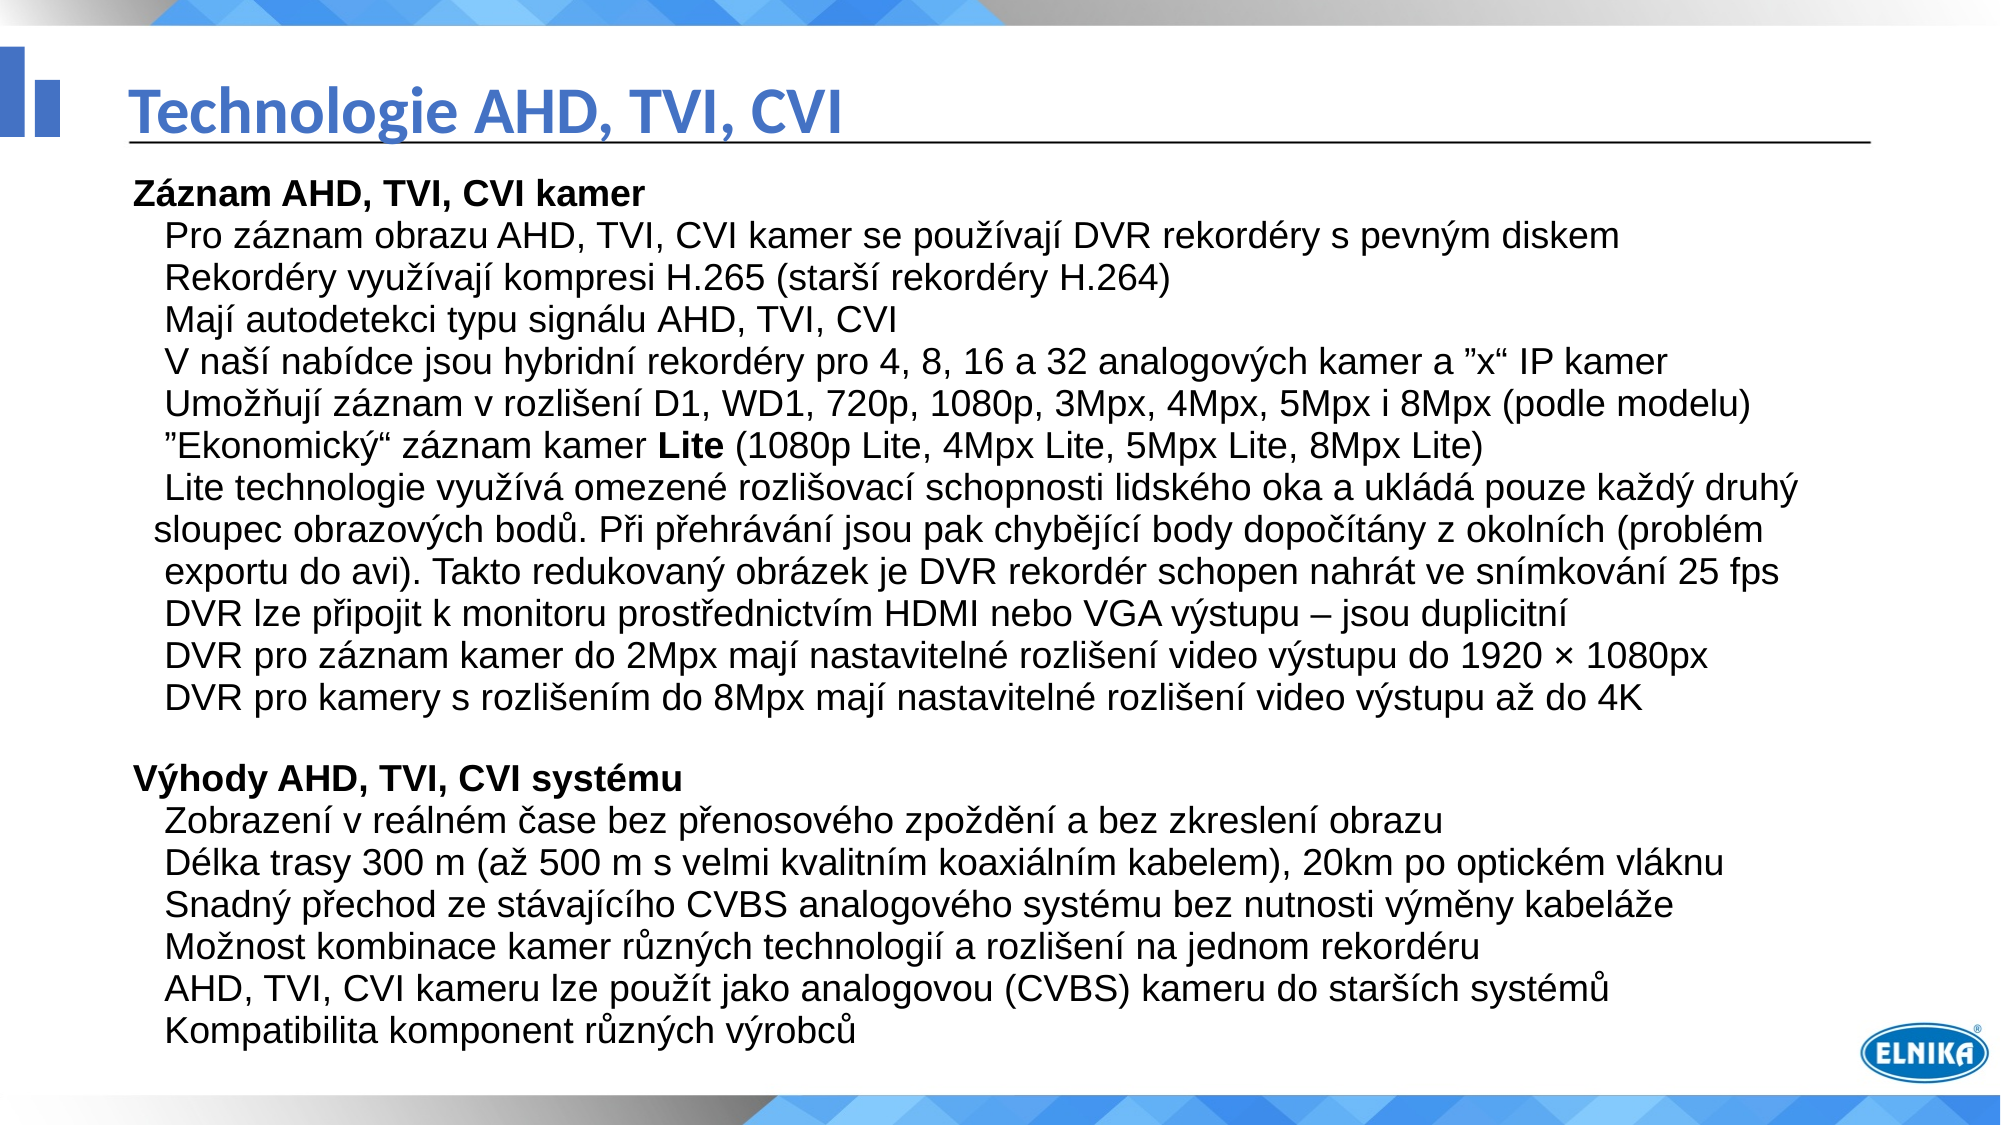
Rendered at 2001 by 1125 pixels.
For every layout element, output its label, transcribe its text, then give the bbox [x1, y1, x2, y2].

text_box Výhody AHD, TVI, CVI systému Zobrazení v reálném čase bez přenosového zpoždění a bez zkreslení obrazu Délka trasy 300 m (až 500 m s velmi kvalitním koaxiálním kabelem), 20km po optickém vláknu Snadný přechod ze stávajícího CVBS analogového systému bez nutnosti výměny kabeláže Možnost kombinace kamer různých technologií a rozlišení na jednom rekordéru AHD, TVI, CVI kameru lze použít jako analogovou (CVBS) kameru do starších systémů Kompatibilita komponent různých výrobců [118, 750, 1861, 1101]
text_box Záznam AHD, TVI, CVI kamer Pro záznam obrazu AHD, TVI, CVI kamer se používají DVR rekordéry s pevným diskem Rekordéry využívají kompresi H.265 (starší rekordéry H.264) Mají autodetekci typu signálu AHD, TVI, CVI V naší nabídce jsou hybridní rekordéry pro 4, 8, 16 a 32 analogových kamer a ”x“ IP kamer Umožňují záznam v rozlišení D1, WD1, 720p, 1080p, 3Mpx, 4Mpx, 5Mpx i 8Mpx (podle modelu) ”Ekonomický“ záznam kamer Lite (1080p Lite, 4Mpx Lite, 5Mpx Lite, 8Mpx Lite) Lite technologie využívá omezené rozlišovací schopnosti lidského oka a ukládá pouze každý druhý sloupec obrazových bodů. Při přehrávání jsou pak chybějící body dopočítány z okolních (problém exportu do avi). Takto redukovaný obrázek je DVR rekordér schopen nahrát ve snímkování 25 fps DVR lze připojit k monitoru prostřednictvím HDMI nebo VGA výstupu – jsou duplicitní DVR pro záznam kamer do 2Mpx mají nastavitelné rozlišení video výstupu do 1920 × 1080px DVR pro kamery s rozlišením do 8Mpx mají nastavitelné rozlišení video výstupu až do 4K [118, 165, 1920, 769]
picture [0, 0, 2001, 1125]
text_box Technologie AHD, TVI, CVI [78, 58, 1152, 154]
